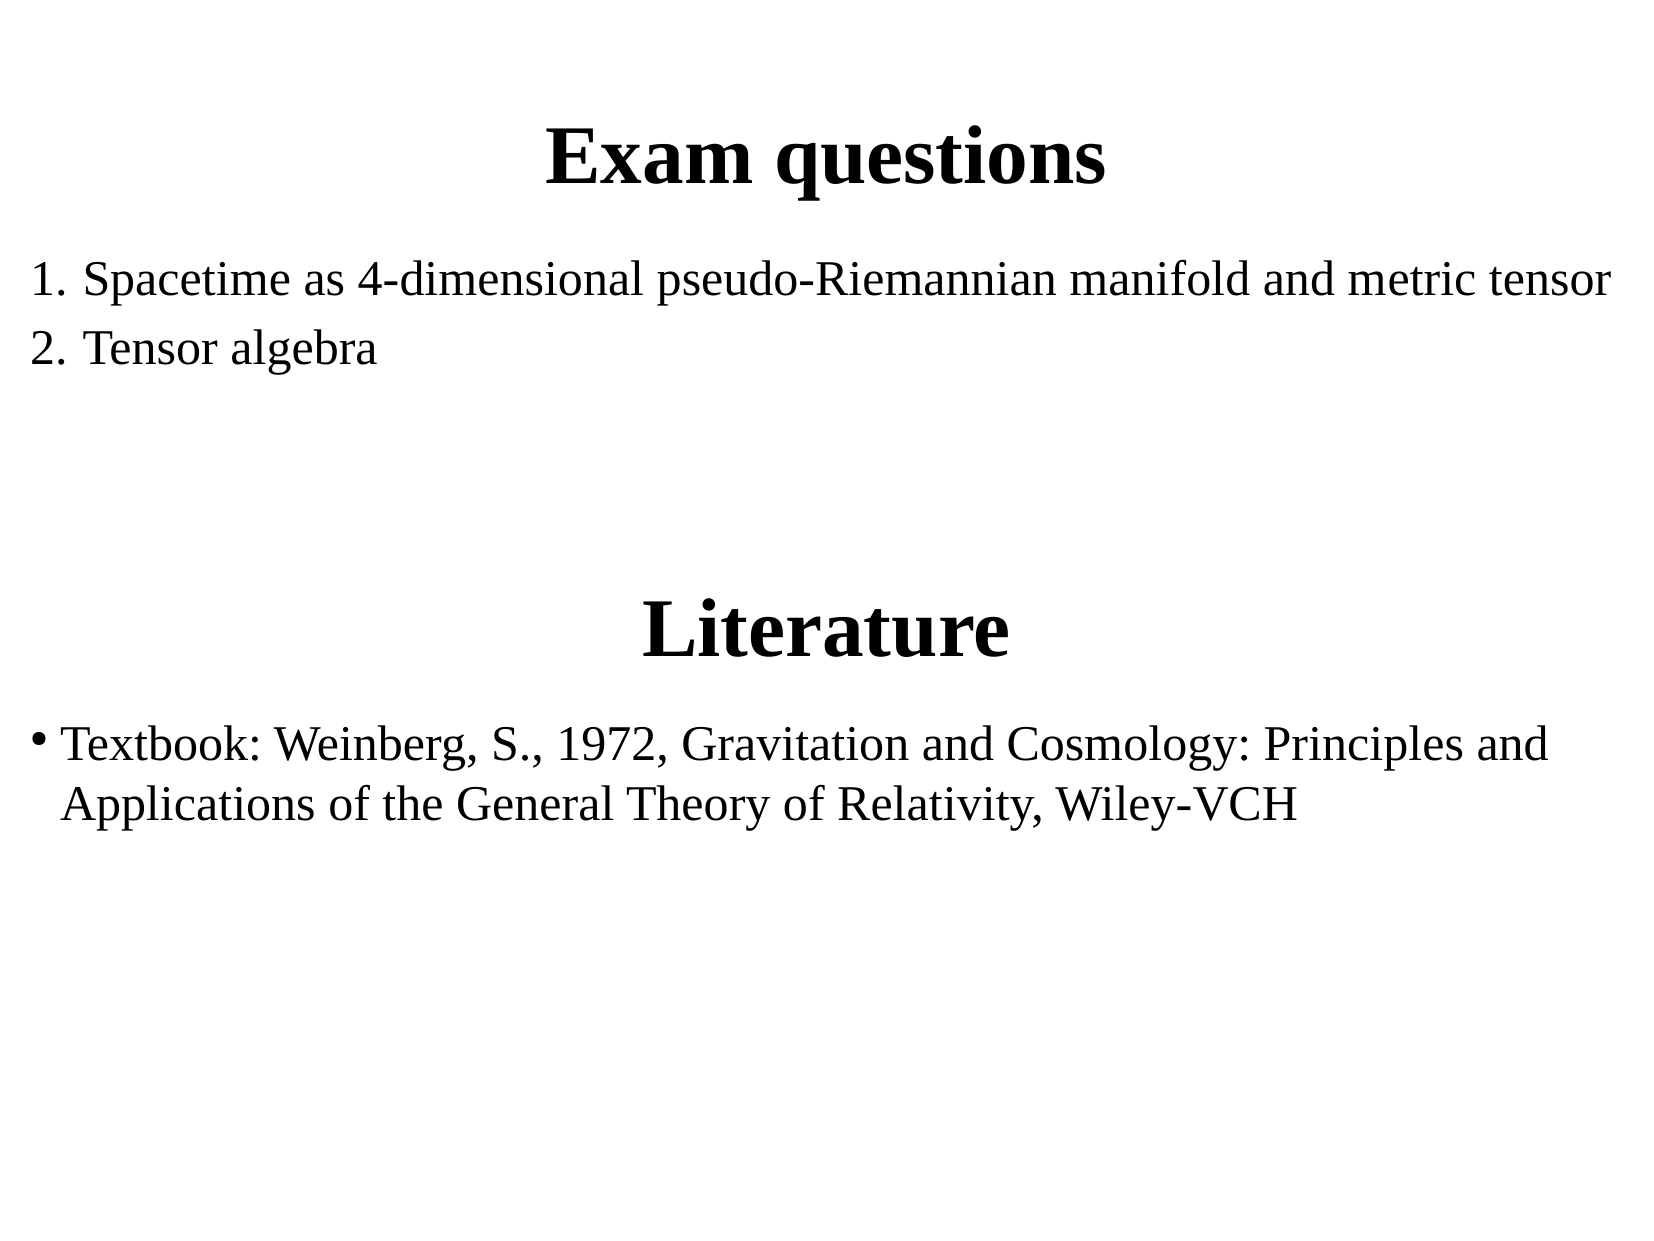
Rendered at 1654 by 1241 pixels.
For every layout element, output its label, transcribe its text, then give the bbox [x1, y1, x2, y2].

title Literature [82, 563, 1571, 682]
list Textbook: Weinberg, S., 1972, Gravitation and Cosmology: Principles and Applications of the General Theory of Relativity, Wiley-VCH [15, 702, 1621, 841]
title Exam questions [82, 91, 1571, 210]
list Spacetime as 4-dimensional pseudo-Riemannian manifold and metric tensor Tensor algebra [30, 236, 1621, 391]
